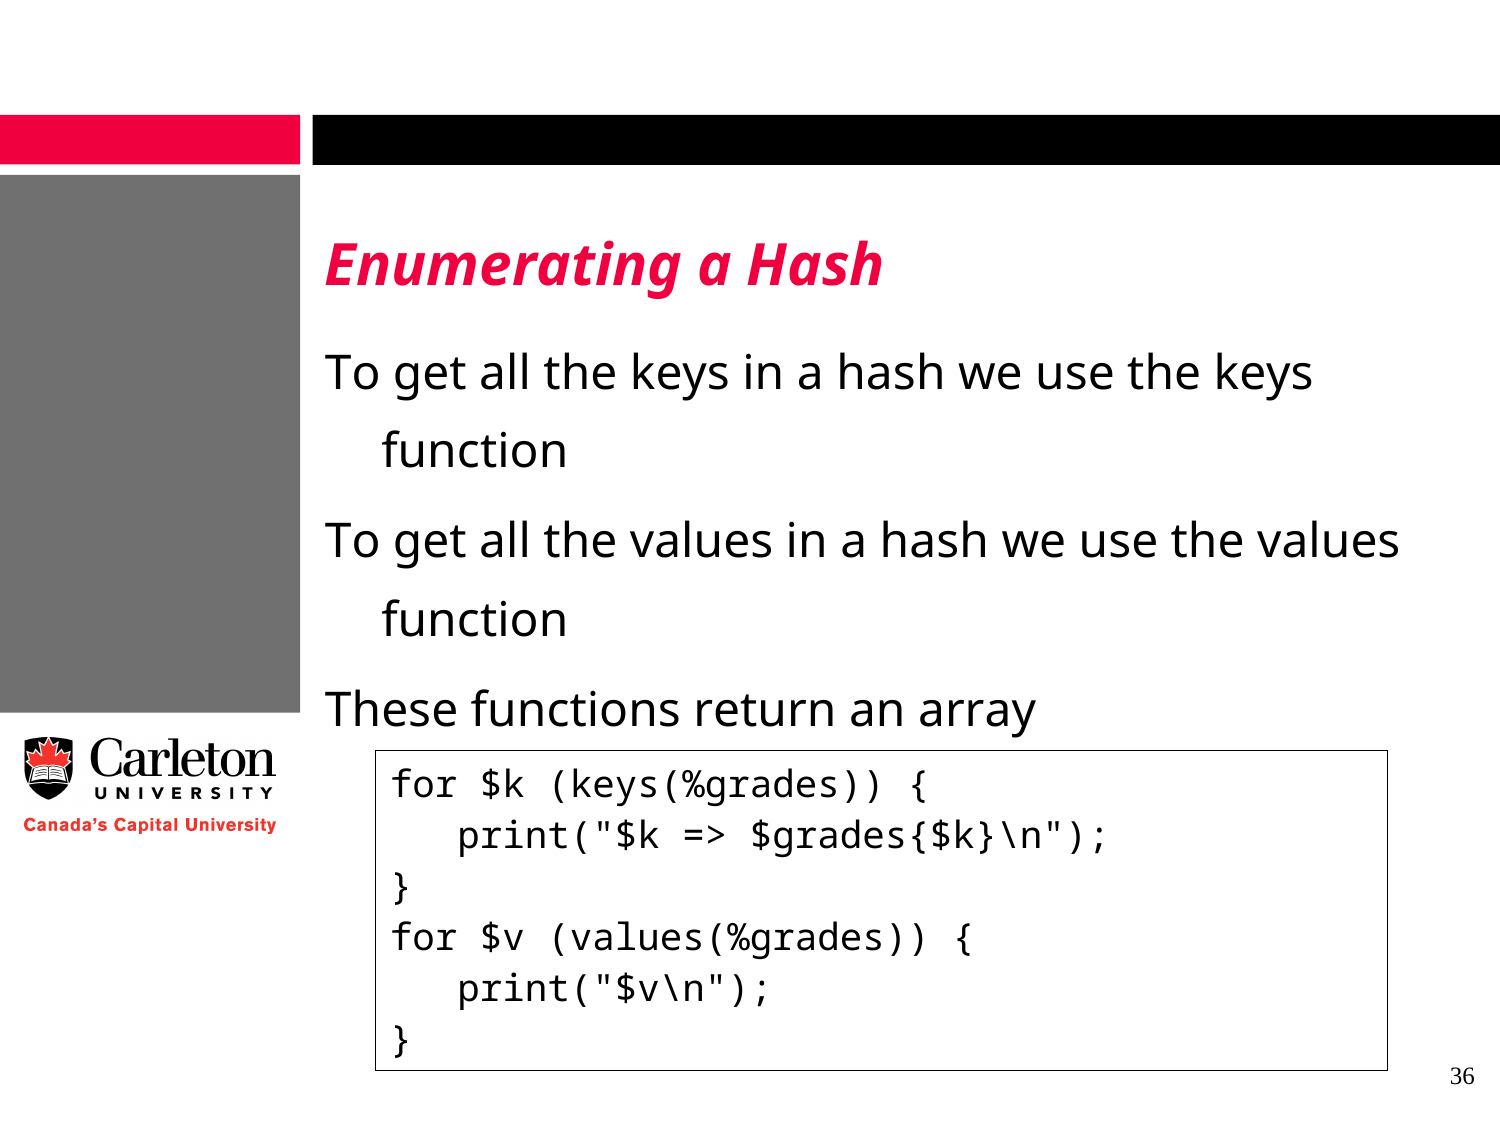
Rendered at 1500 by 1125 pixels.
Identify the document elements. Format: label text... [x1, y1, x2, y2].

title Enumerating a Hash [324, 194, 1450, 324]
picture [24, 737, 276, 834]
list To get all the keys in a hash we use the keys function To get all the values in a hash we use the values function These functions return an array [324, 324, 1450, 1036]
text_box for $k (keys(%grades)) { print("$k => $grades{$k}\n"); } for $v (values(%grades)) { print("$v\n"); } [375, 750, 1388, 1037]
